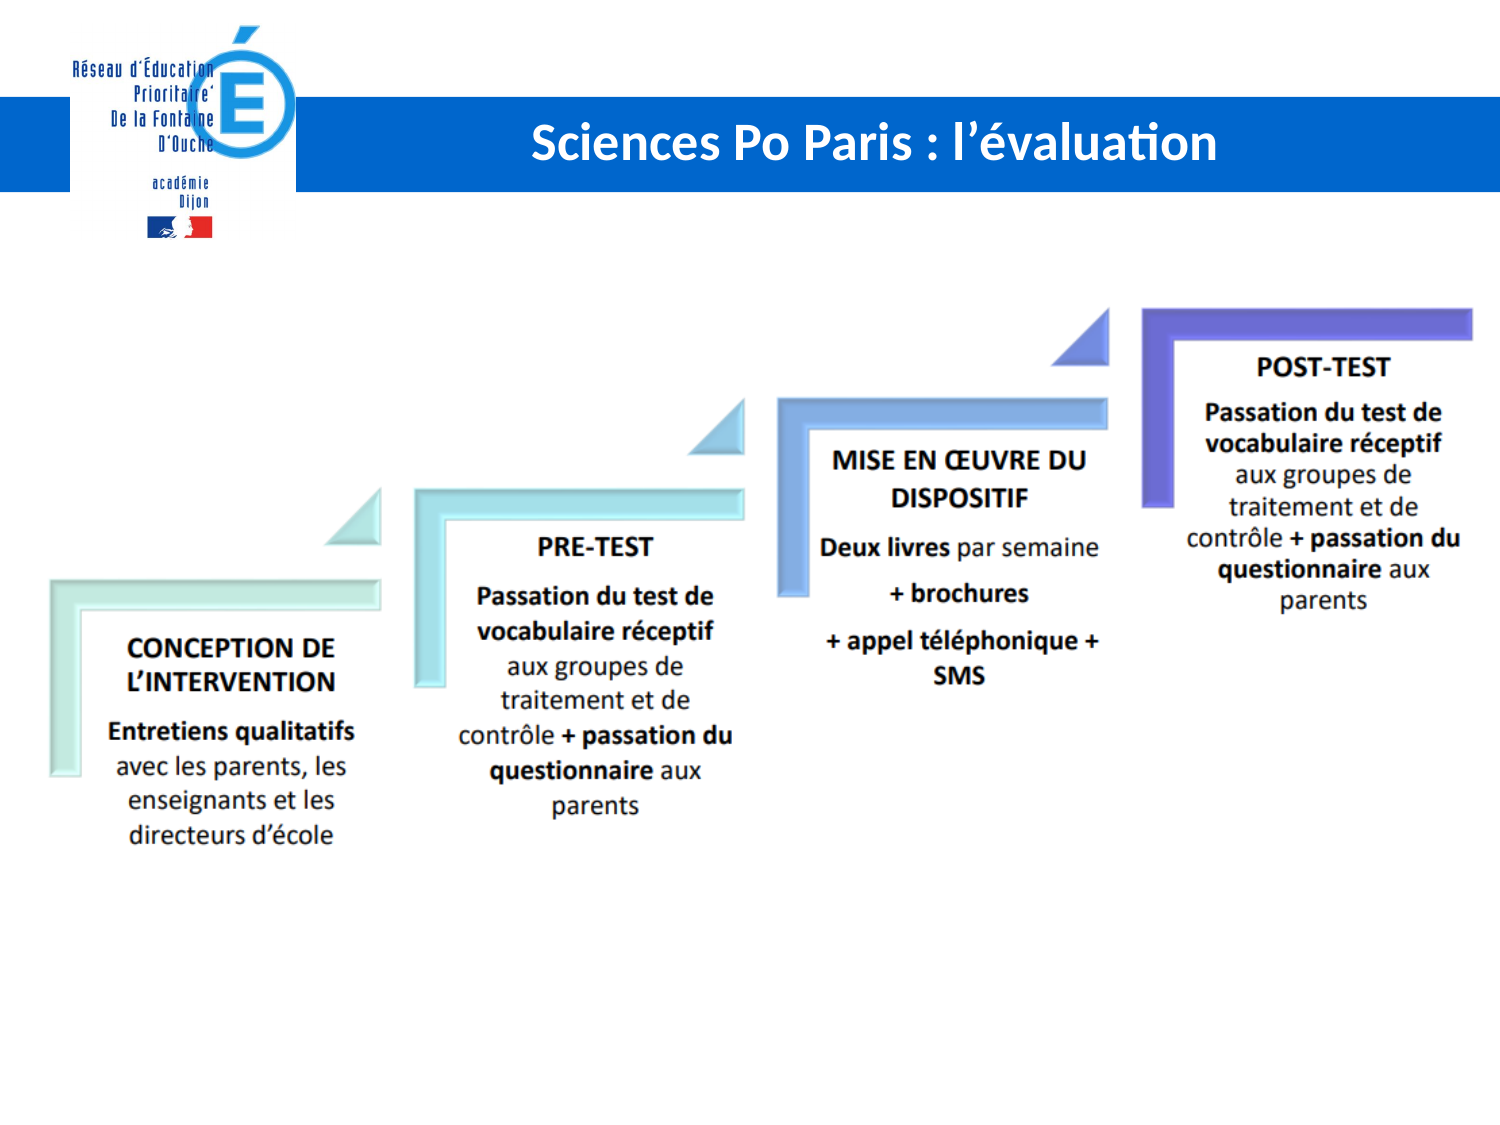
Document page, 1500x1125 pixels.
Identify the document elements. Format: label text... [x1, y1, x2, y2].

picture [5, 23, 1500, 890]
text_box Sciences Po Paris : l’évaluation [531, 106, 1453, 240]
